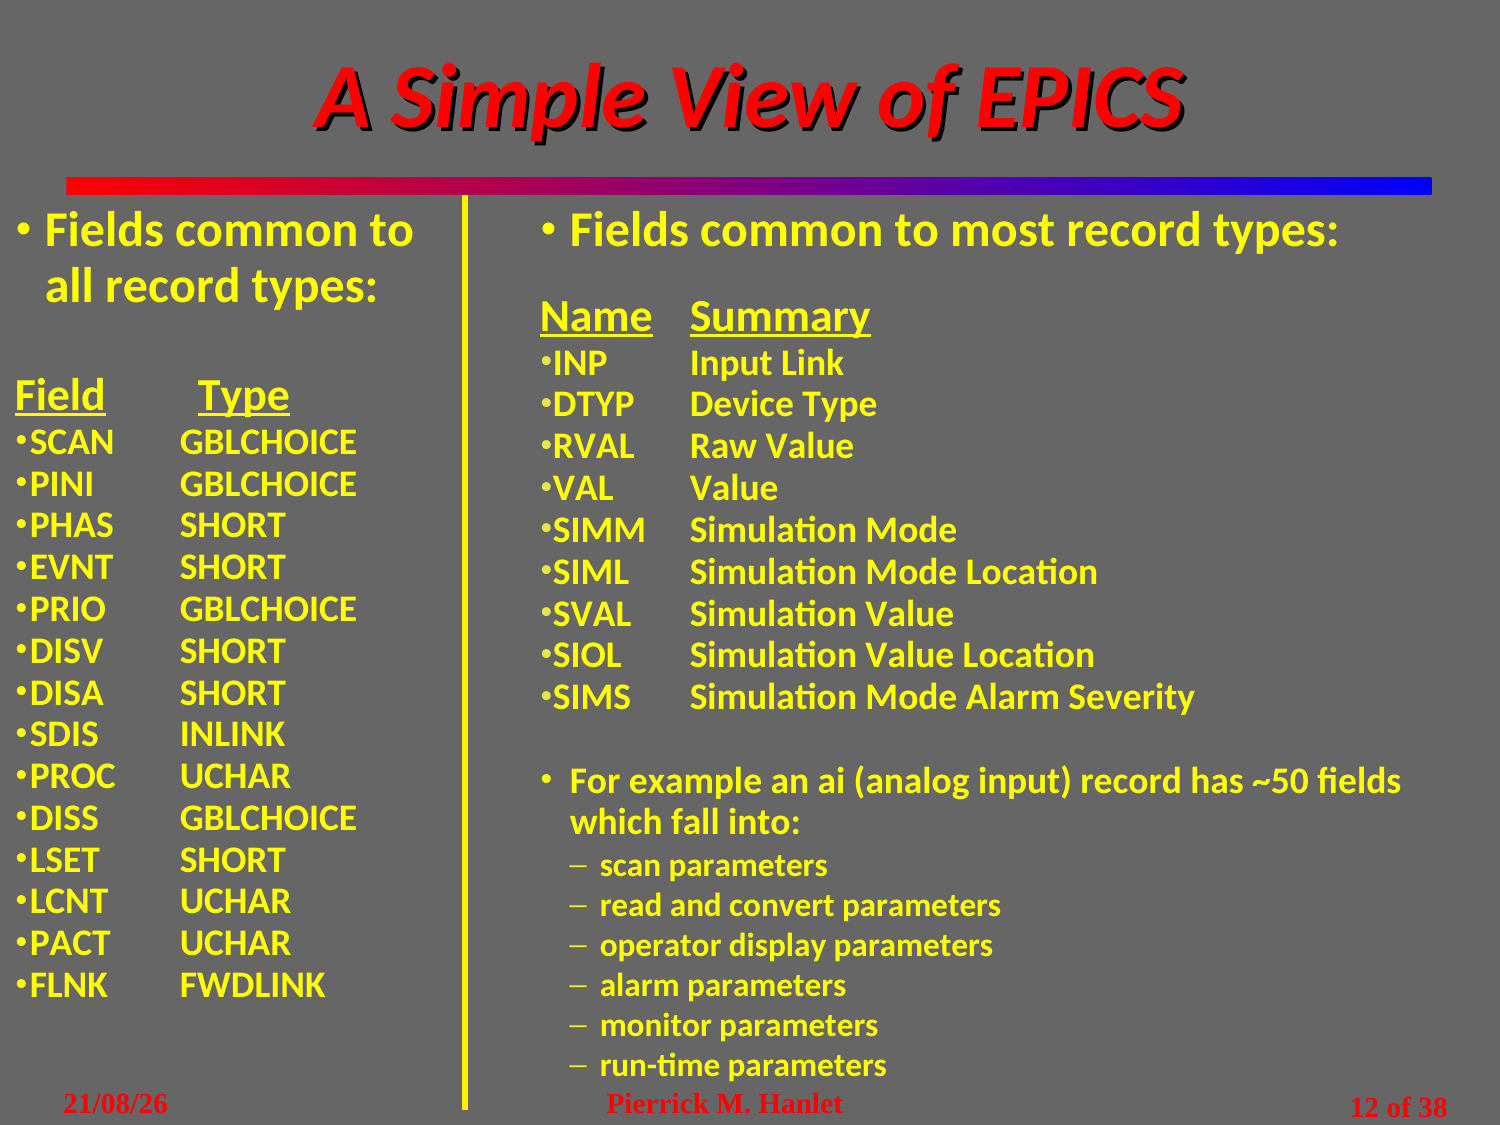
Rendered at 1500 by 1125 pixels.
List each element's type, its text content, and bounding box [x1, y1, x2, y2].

title A Simple View of EPICS [15, 16, 1486, 172]
text_box Fields common to most record types: Name Summary INP Input Link DTYP Device Type RVAL Raw Value VAL Value SIMM Simulation Mode SIML Simulation Mode Location SVAL Simulation Value SIOL Simulation Value Location SIMS Simulation Mode Alarm Severity For example an ai (analog input) record has ~50 fields which fall into: scan parameters read and convert parameters operator display parameters alarm parameters monitor parameters run-time parameters [525, 195, 1486, 1091]
text_box Fields common to all record types: Field Type SCAN GBLCHOICE PINI GBLCHOICE PHAS SHORT EVNT SHORT PRIO GBLCHOICE DISV SHORT DISA SHORT SDIS INLINK PROC UCHAR DISS GBLCHOICE LSET SHORT LCNT UCHAR PACT UCHAR FLNK FWDLINK [0, 195, 436, 1056]
